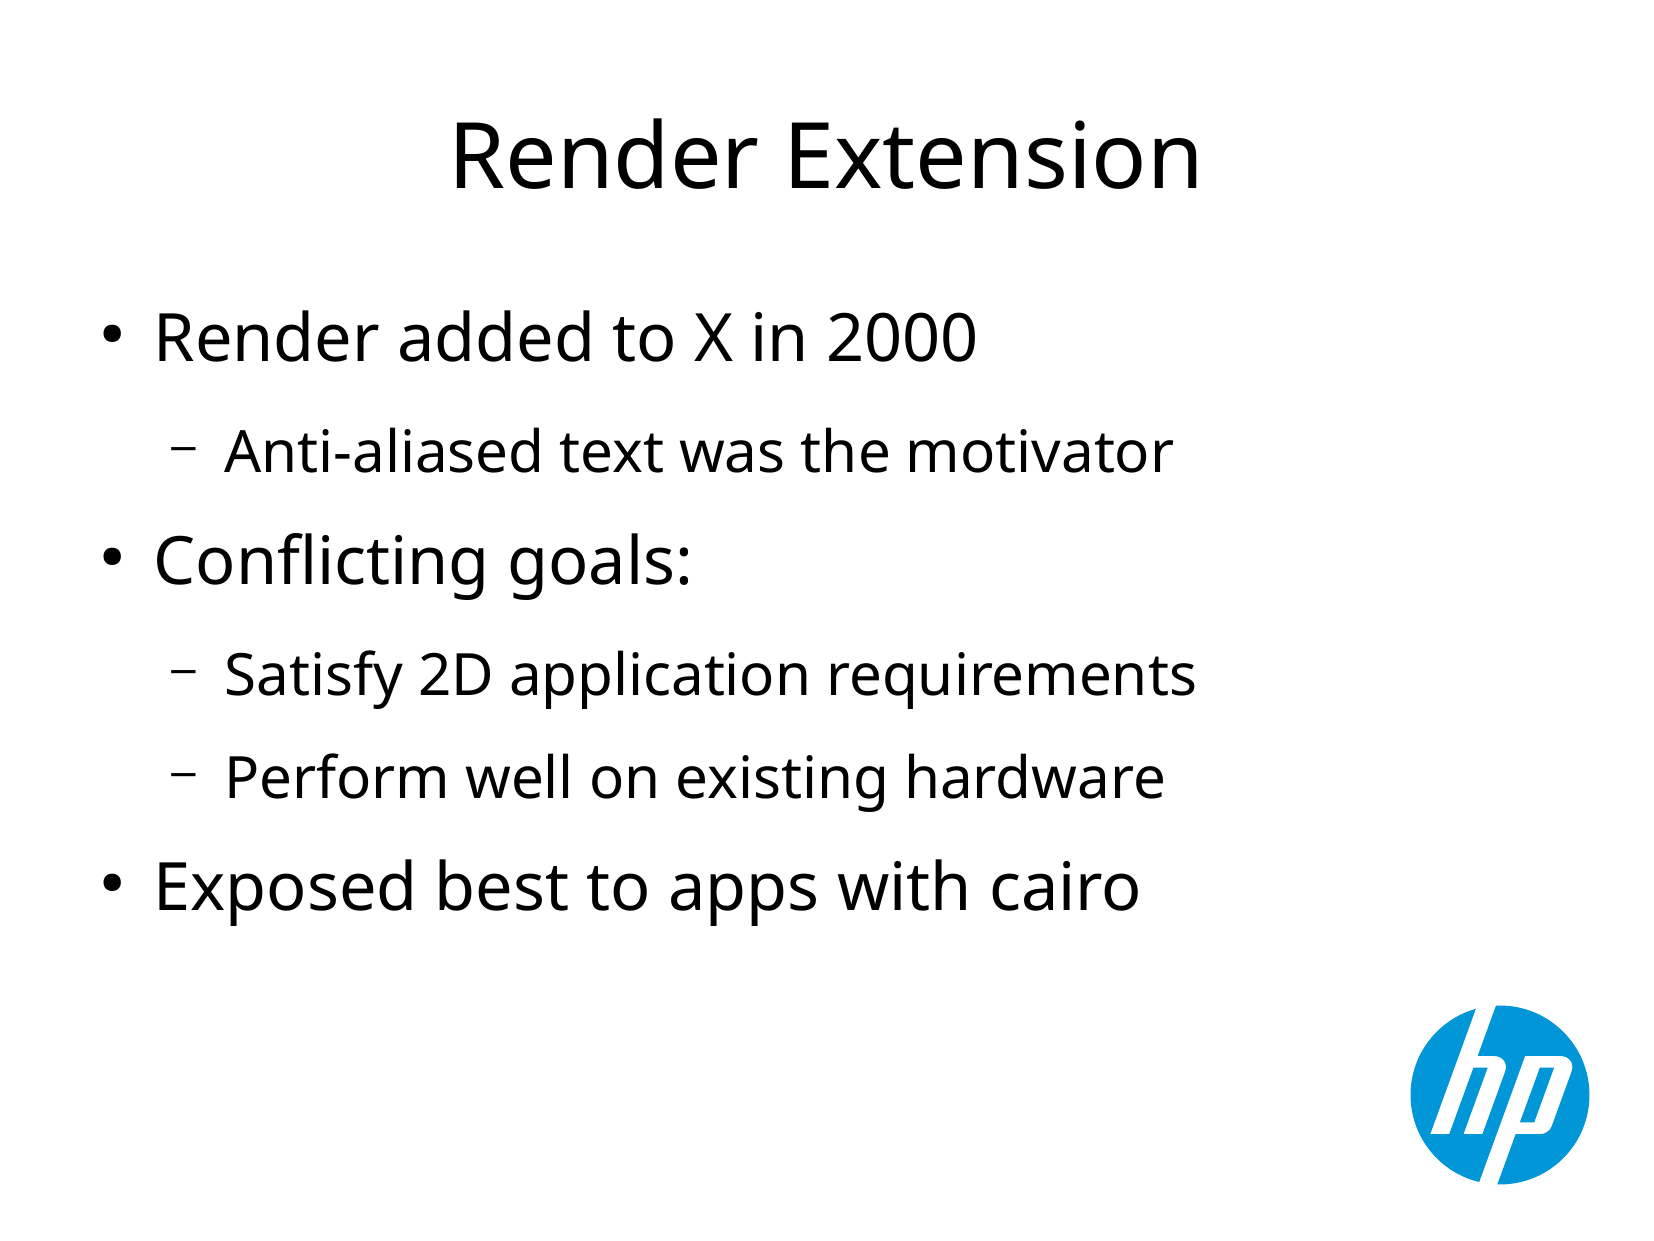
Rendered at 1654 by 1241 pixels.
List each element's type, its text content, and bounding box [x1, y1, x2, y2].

list Render added to X in 2000 Anti-aliased text was the motivator Conflicting goals: Satisfy 2D application requirements Perform well on existing hardware Exposed best to apps with cairo [82, 290, 1571, 1010]
title Render Extension [82, 49, 1571, 257]
